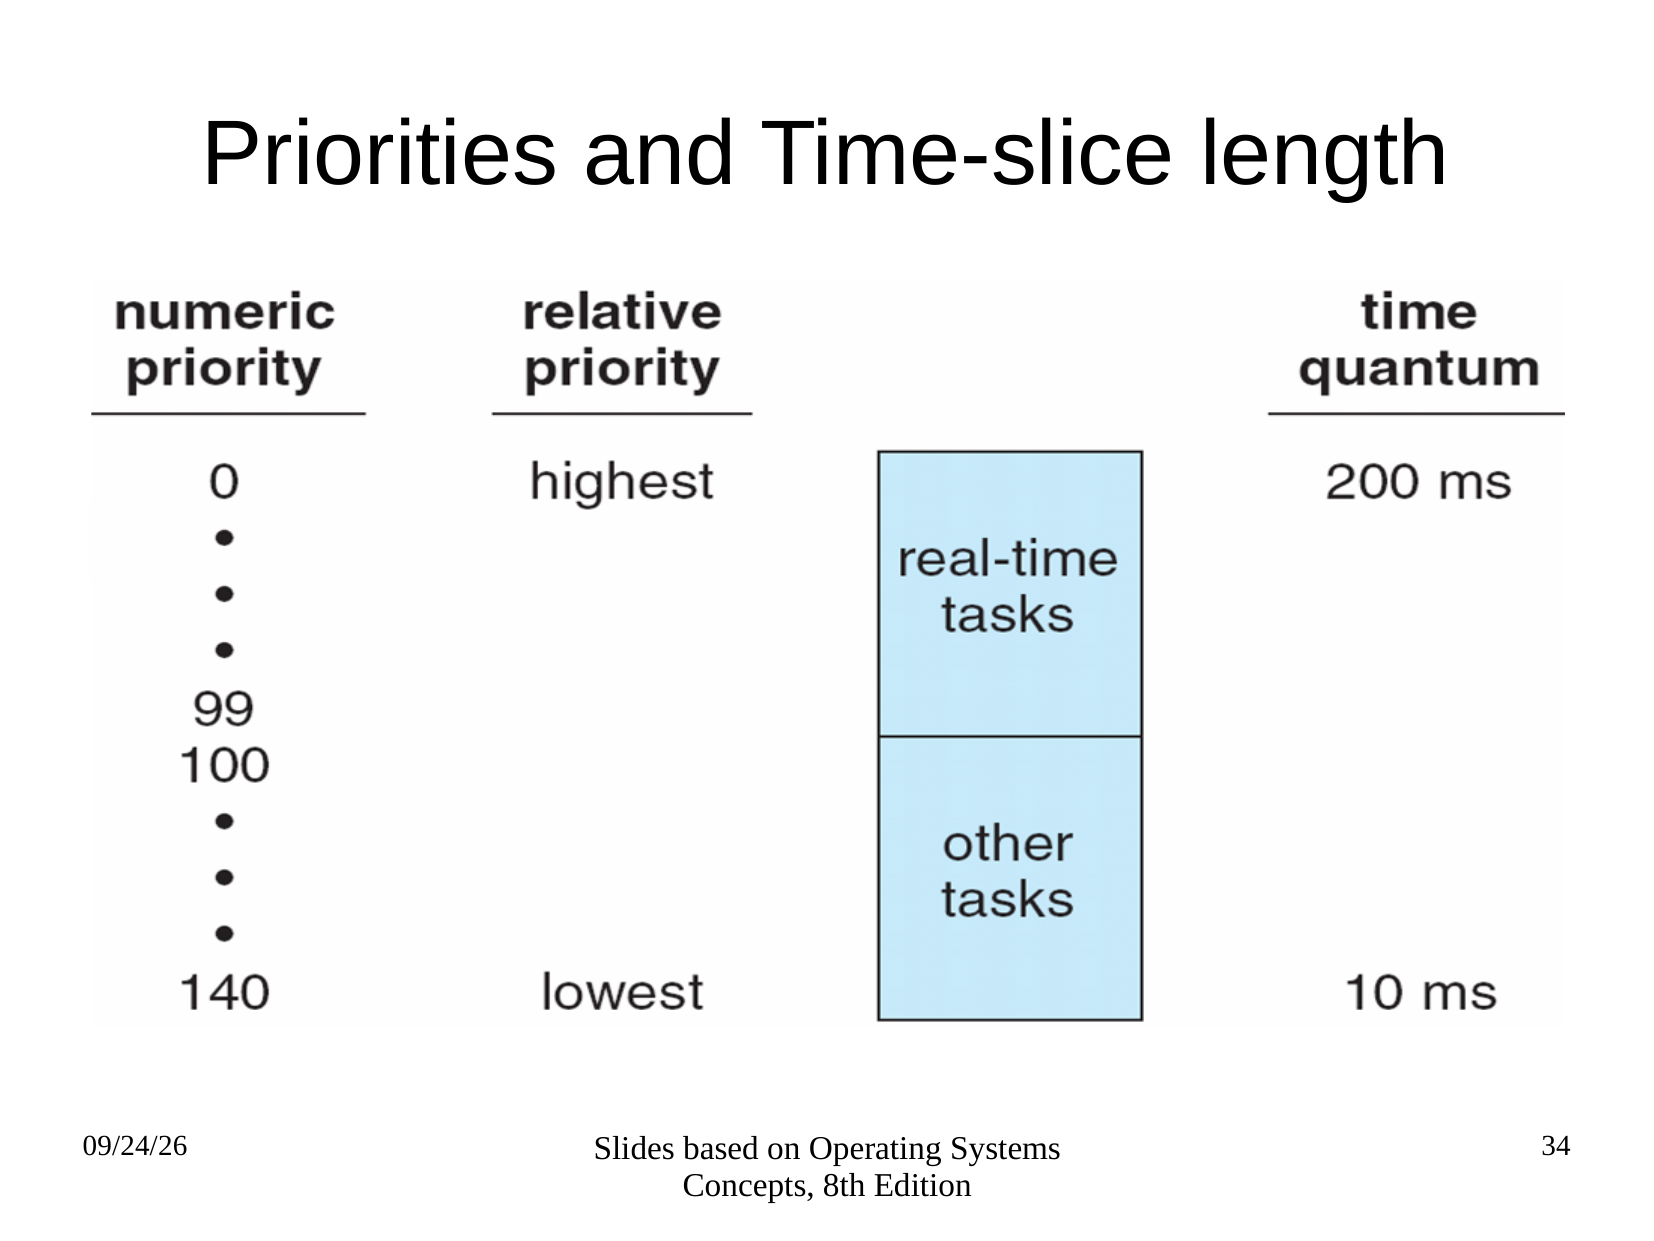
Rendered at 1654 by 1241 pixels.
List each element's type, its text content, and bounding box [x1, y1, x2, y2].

title Priorities and Time-slice length [82, 49, 1571, 257]
picture [84, 280, 1565, 1026]
